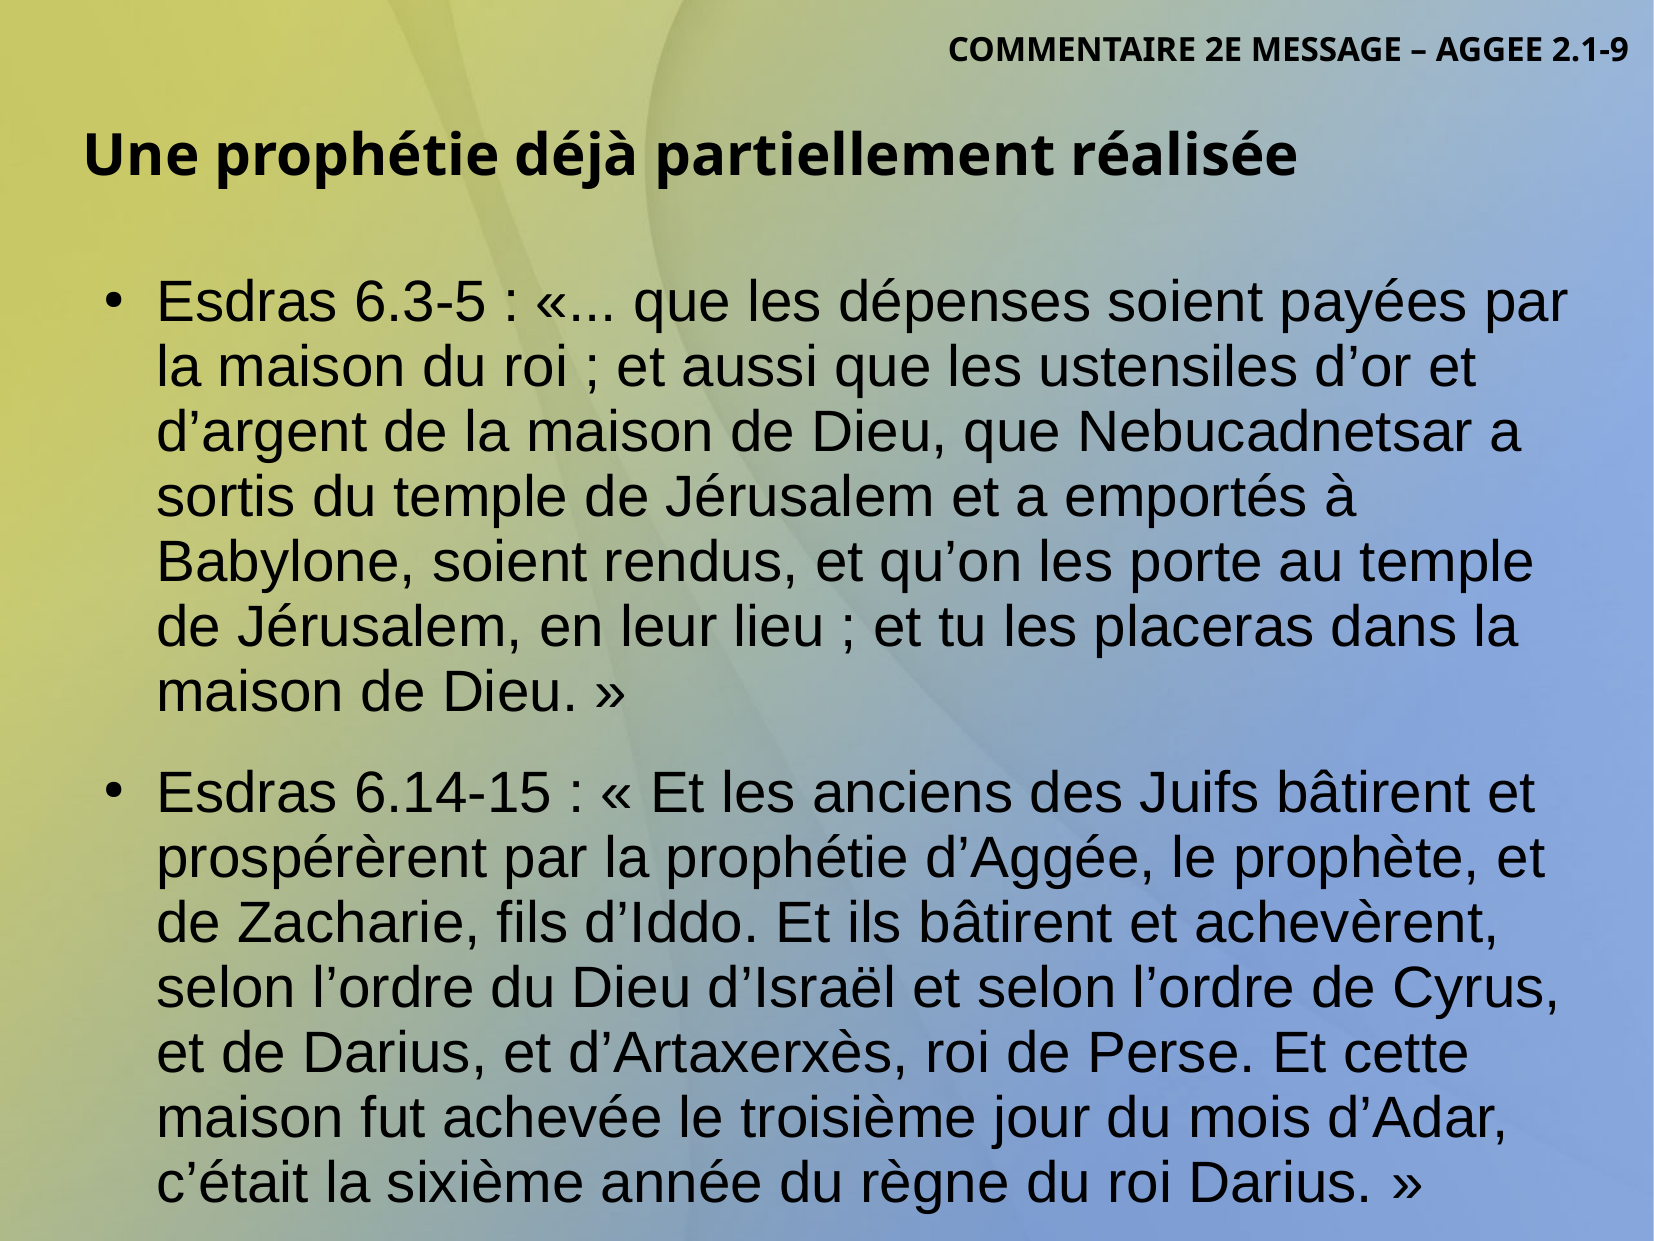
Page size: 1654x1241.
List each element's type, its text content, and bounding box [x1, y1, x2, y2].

title COMMENTAIRE 2E MESSAGE – AGGEE 2.1-9 [797, 14, 1630, 83]
list Esdras 6.3-5 : «... que les dépenses soient payées par la maison du roi ; et aussi que les ustensiles d’or et d’argent de la maison de Dieu, que Nebucadnetsar a sortis du temple de Jérusalem et a emportés à Babylone, soient rendus, et qu’on les porte au temple de Jérusalem, en leur lieu ; et tu les placeras dans la maison de Dieu. » Esdras 6.14-15 : « Et les anciens des Juifs bâtirent et prospérèrent par la prophétie d’Aggée, le prophète, et de Zacharie, fils d’Iddo. Et ils bâtirent et achevèrent, selon l’ordre du Dieu d’Israël et selon l’ordre de Cyrus, et de Darius, et d’Artaxerxès, roi de Perse. Et cette maison fut achevée le troisième jour du mois d’Adar, c’était la sixième année du règne du roi Darius. » [82, 265, 1607, 1241]
picture [0, 0, 1654, 1241]
title Une prophétie déjà partiellement réalisée [82, 49, 1571, 257]
